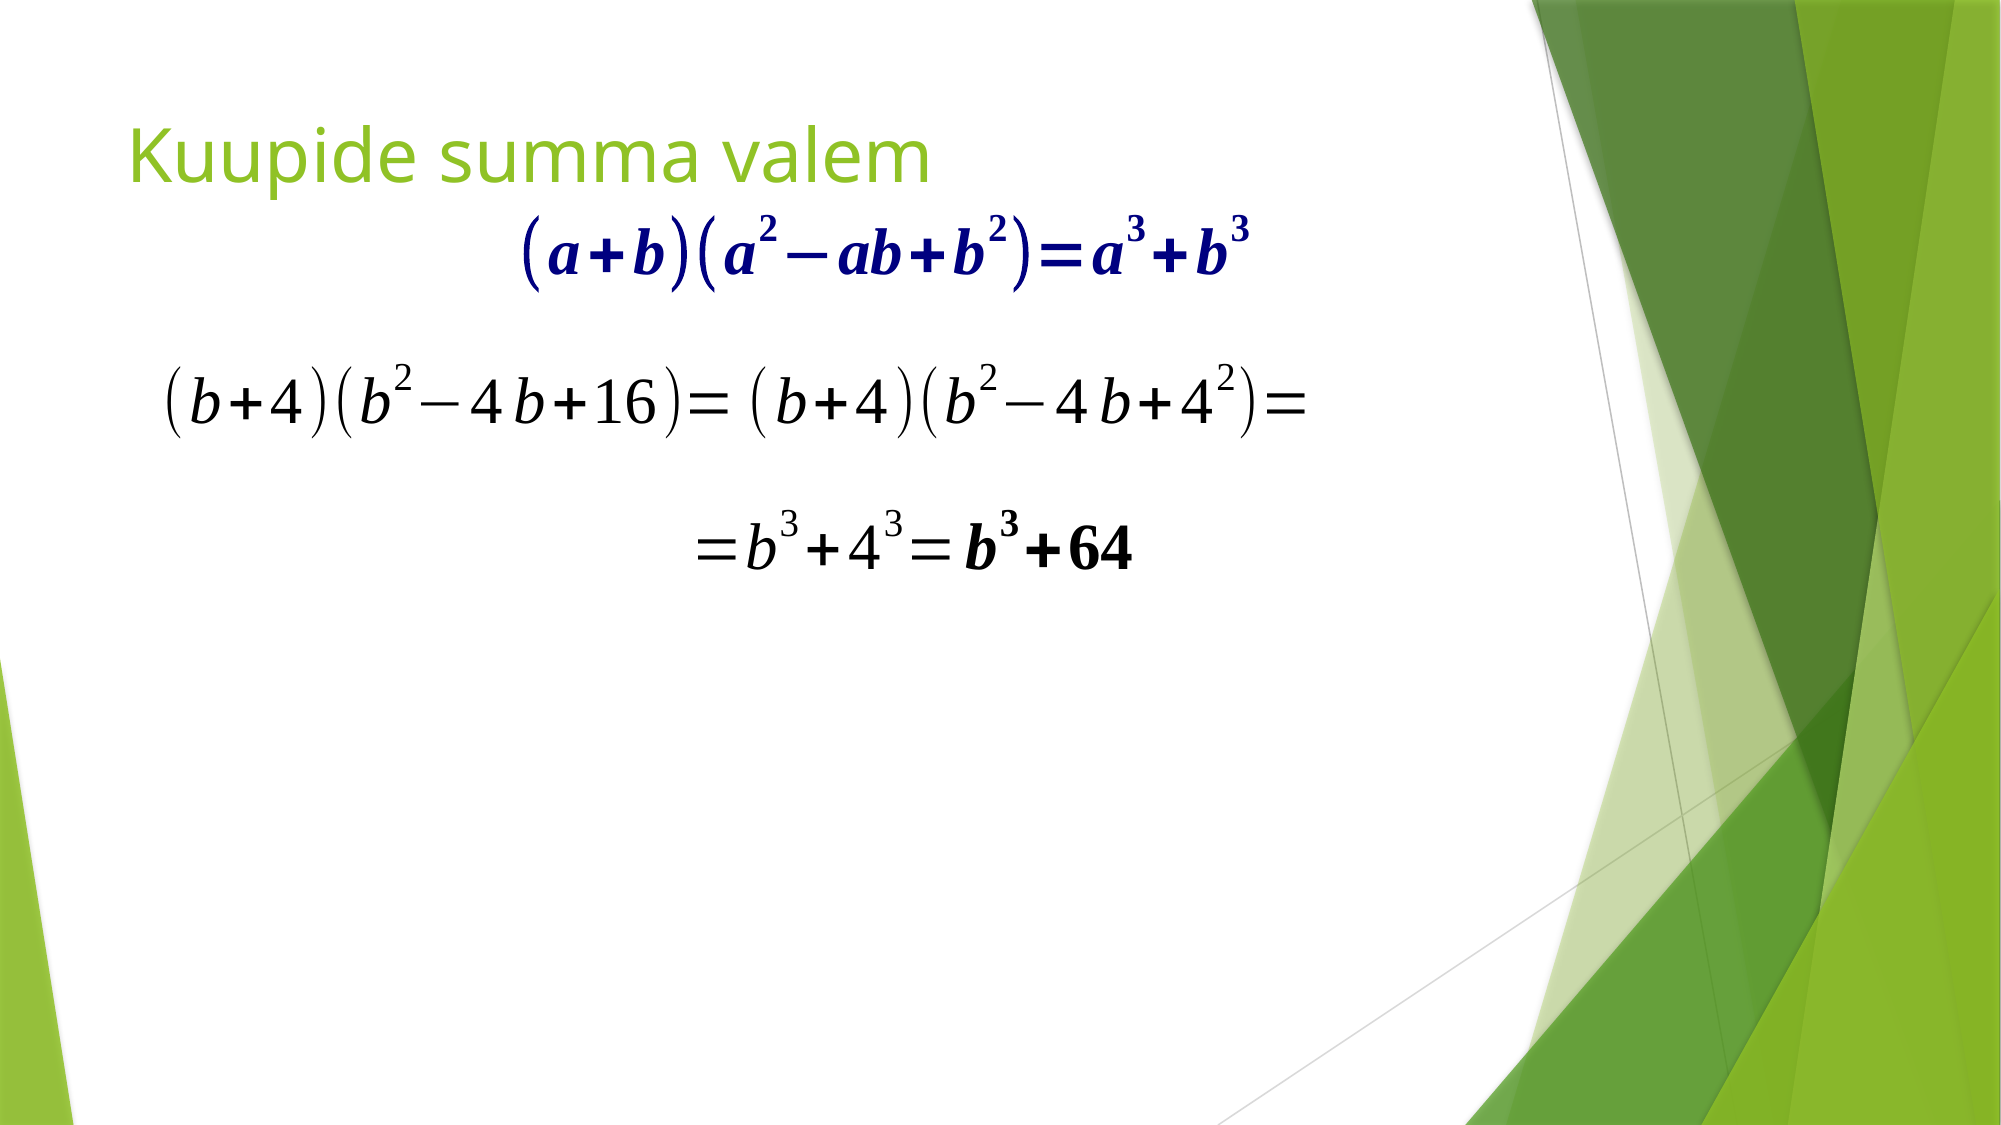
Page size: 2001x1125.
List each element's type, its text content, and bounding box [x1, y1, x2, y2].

title Kuupide summa valem [111, 99, 1522, 317]
chart [147, 355, 1329, 443]
chart [504, 206, 1267, 295]
chart [667, 501, 1152, 585]
